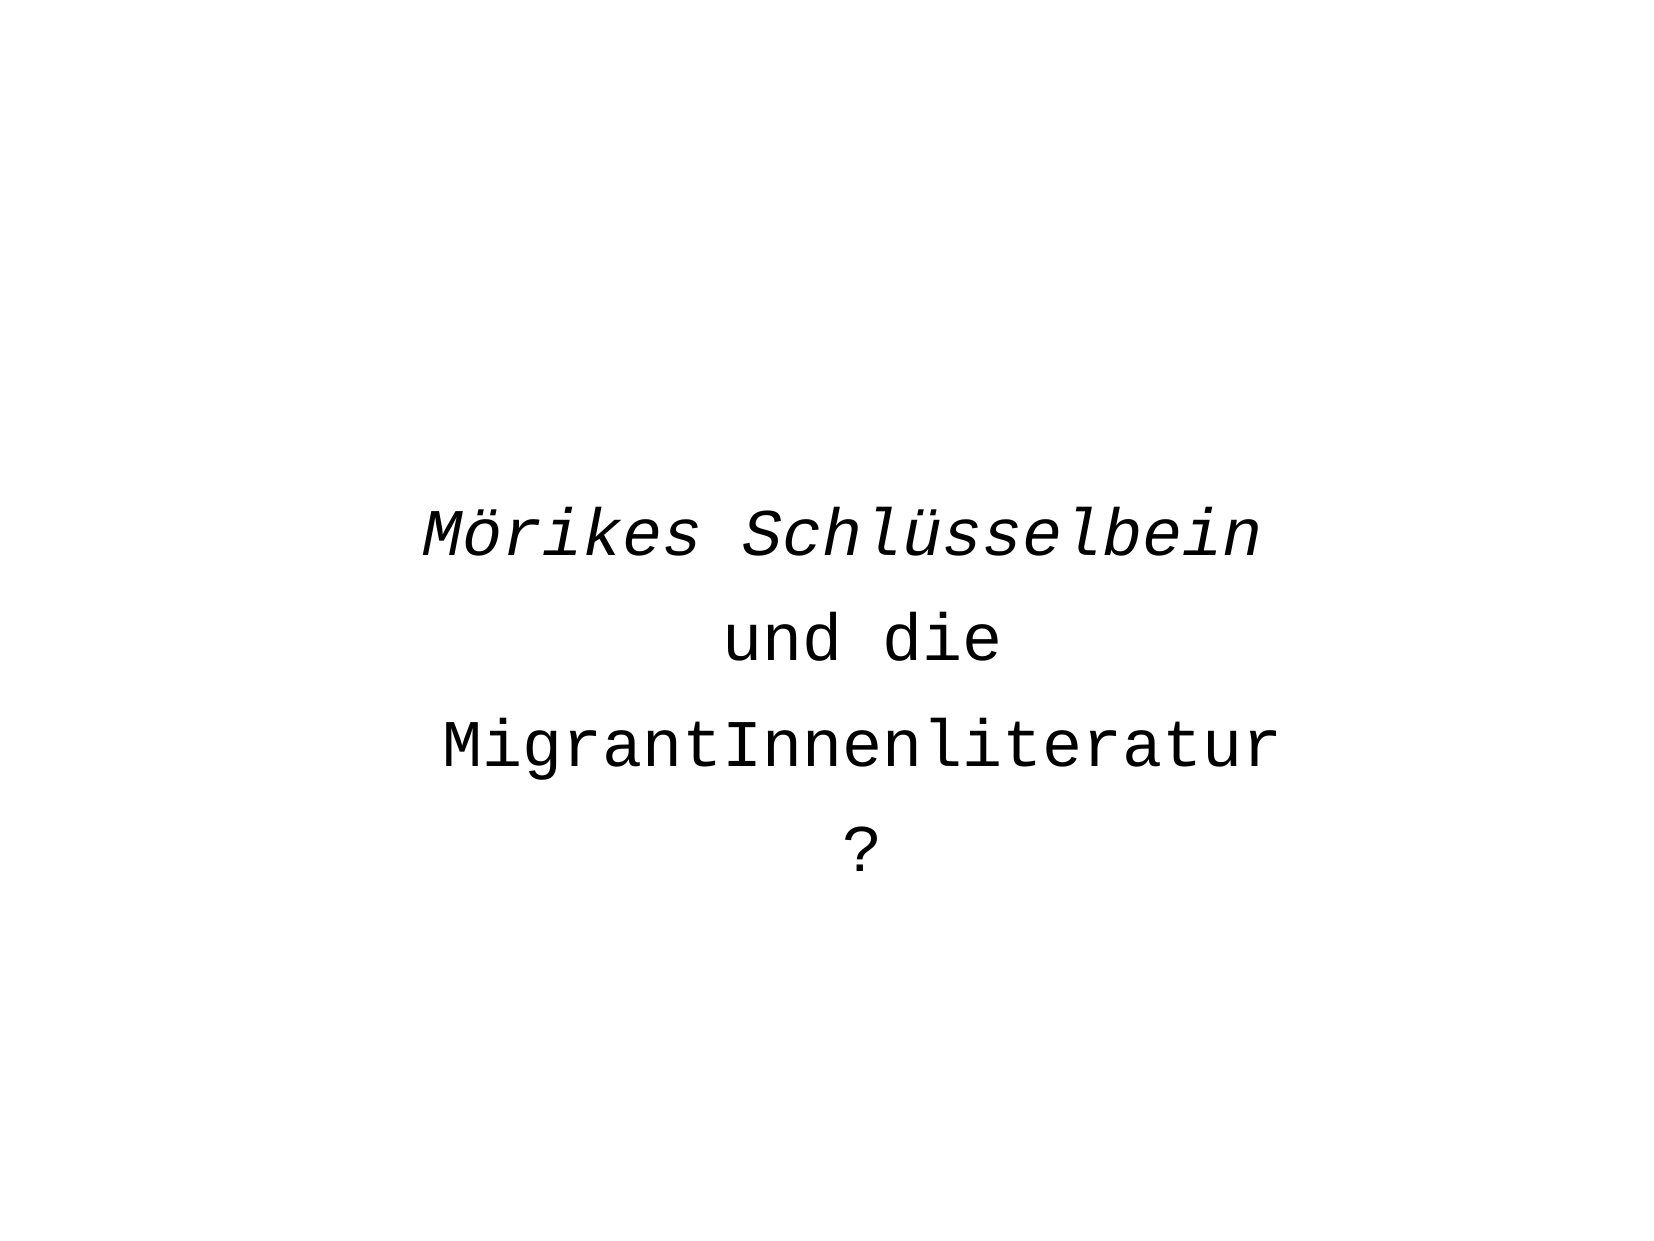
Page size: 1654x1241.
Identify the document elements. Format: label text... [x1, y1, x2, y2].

list Mörikes Schlüsselbein und die MigrantInnenliteratur ? [82, 290, 1571, 1109]
